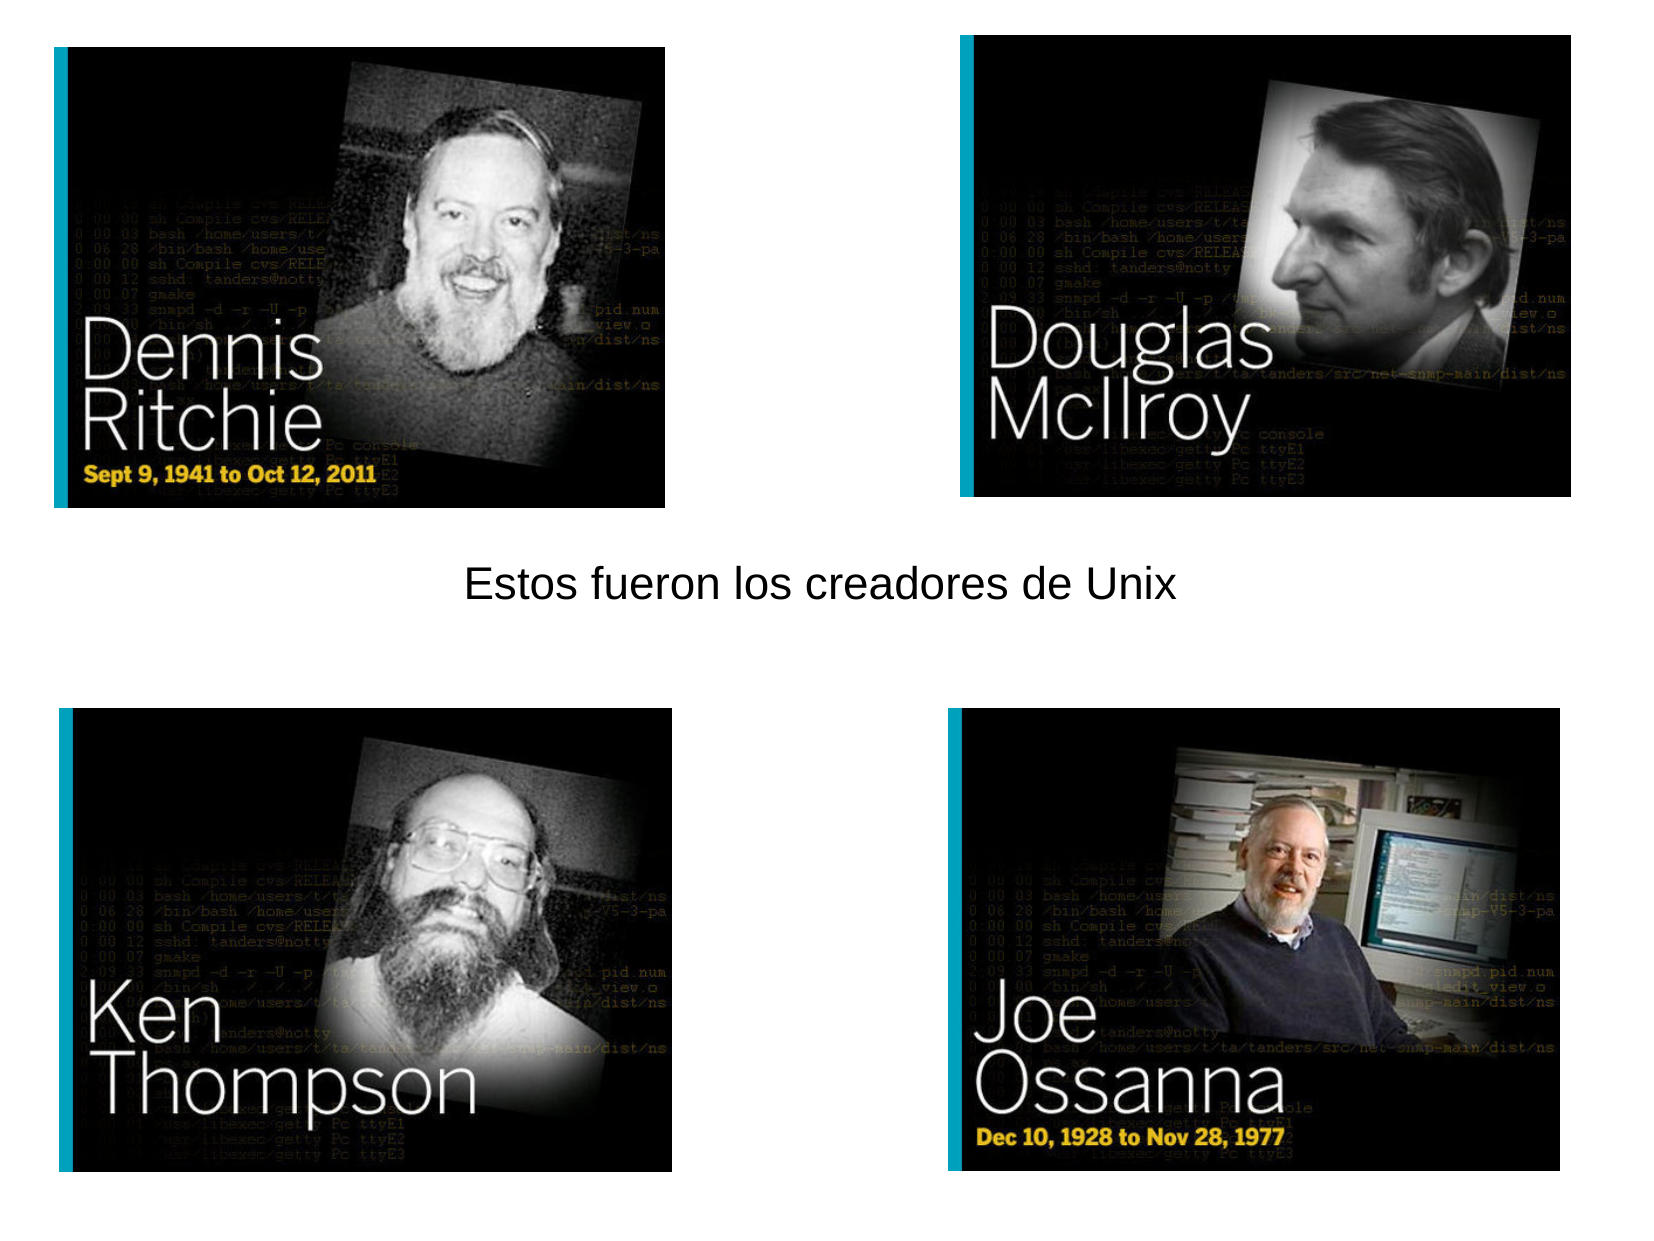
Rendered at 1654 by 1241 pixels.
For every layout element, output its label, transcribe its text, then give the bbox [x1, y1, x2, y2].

picture [59, 708, 672, 1172]
picture [948, 708, 1560, 1171]
picture [960, 35, 1571, 497]
text_box Estos fueron los creadores de Unix [448, 550, 1205, 650]
picture [54, 47, 665, 508]
